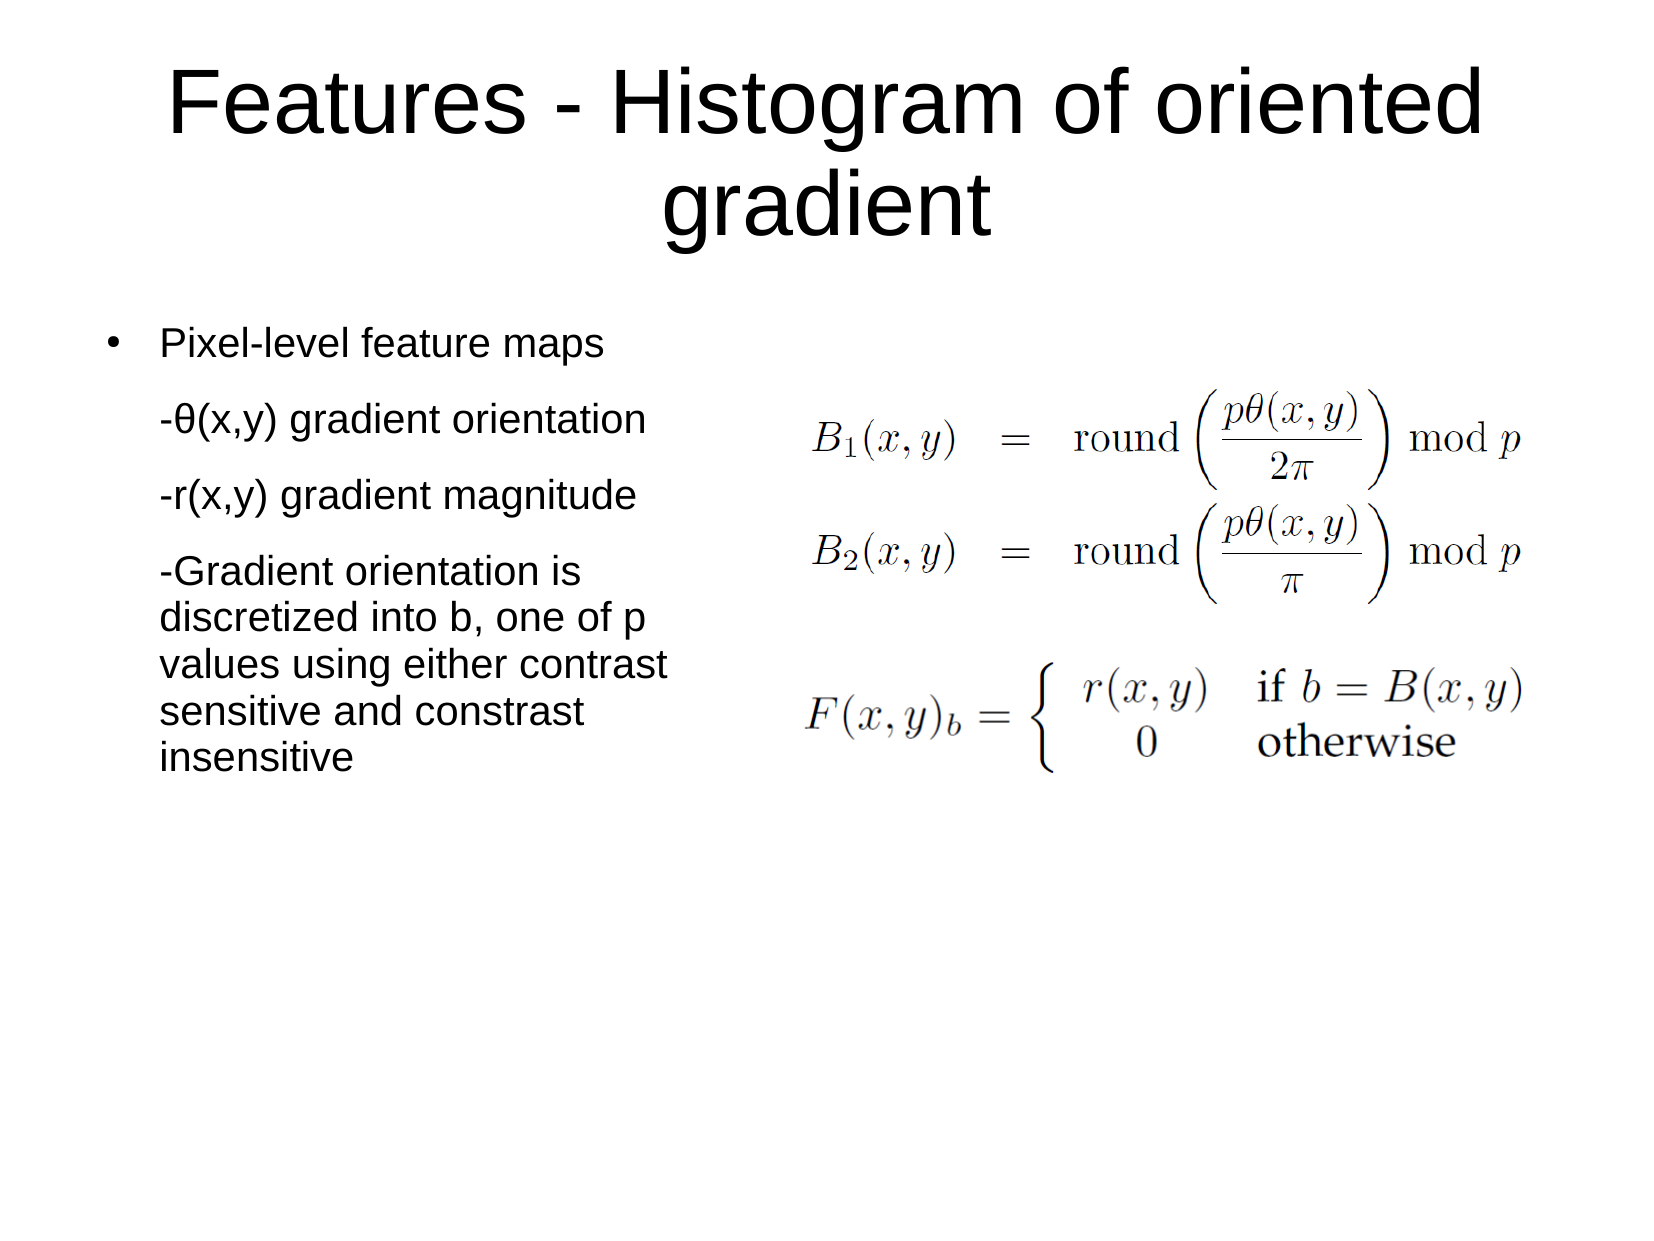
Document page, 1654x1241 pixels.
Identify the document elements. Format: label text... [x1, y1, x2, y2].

title Features - Histogram of oriented gradient [82, 49, 1571, 257]
list Pixel-level feature maps -θ(x,y) gradient orientation -r(x,y) gradient magnitude -Gradient orientation is discretized into b, one of p values using either contrast sensitive and constrast insensitive [88, 319, 686, 1123]
picture [797, 383, 1536, 610]
picture [797, 649, 1538, 787]
